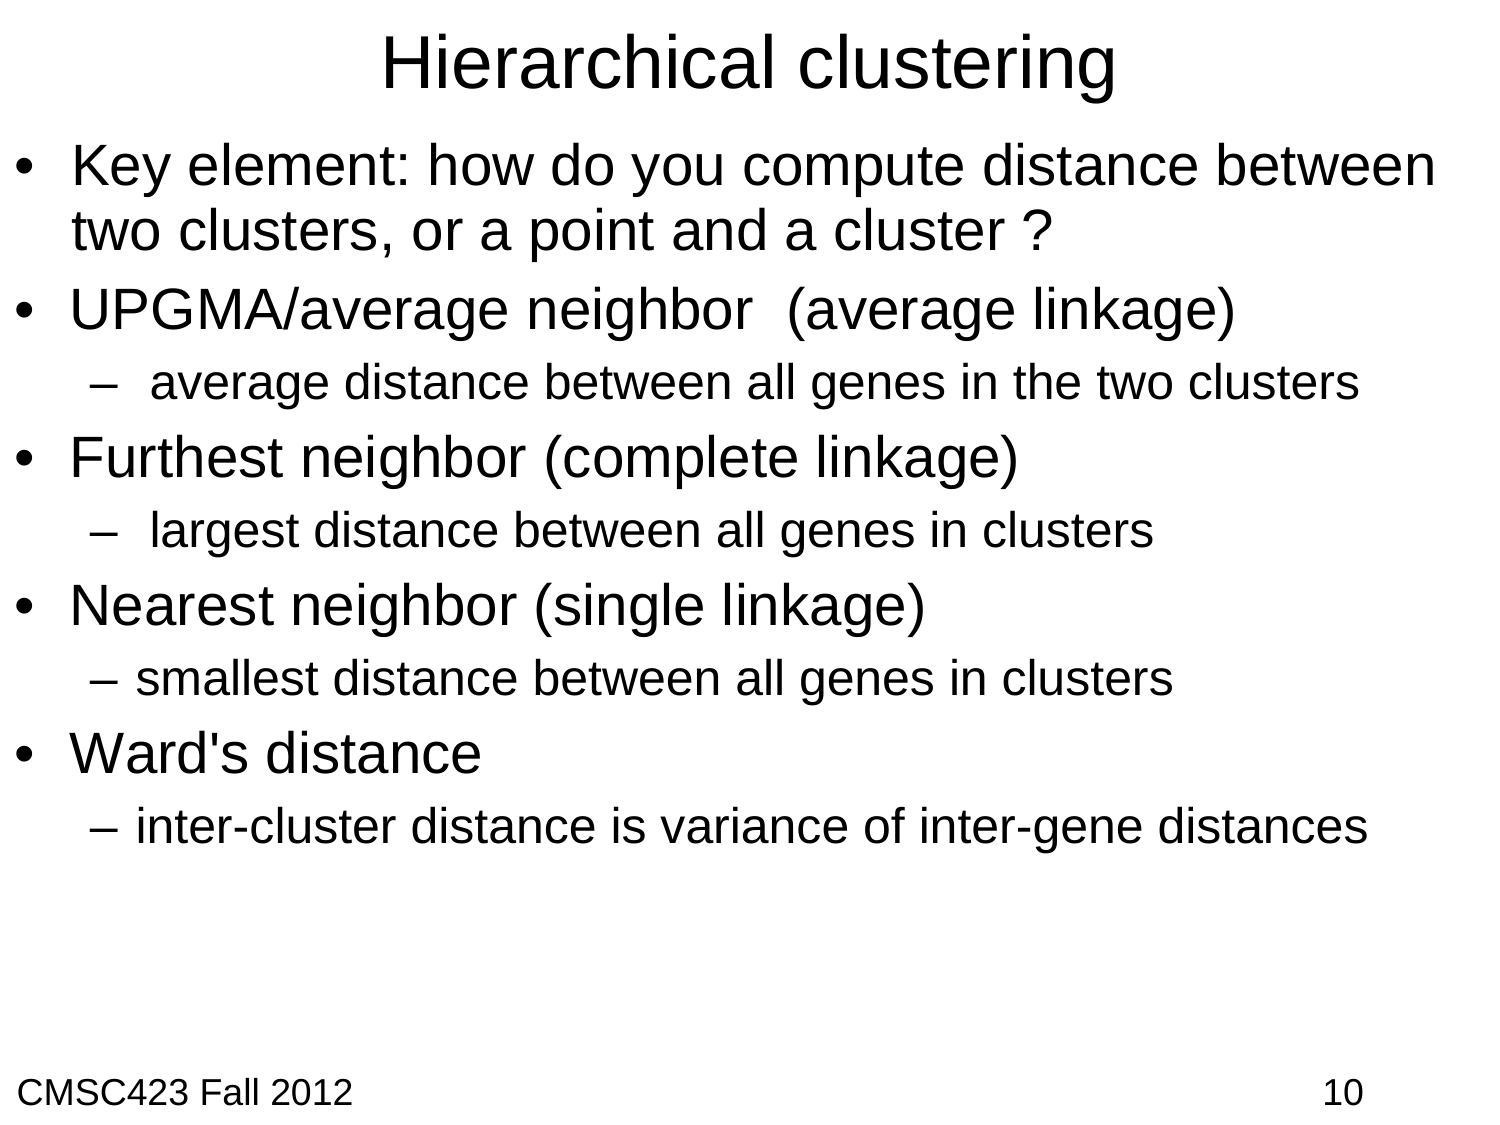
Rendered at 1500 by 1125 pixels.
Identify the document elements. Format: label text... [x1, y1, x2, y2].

list Key element: how do you compute distance between two clusters, or a point and a cluster ? UPGMA/average neighbor (average linkage) average distance between all genes in the two clusters Furthest neighbor (complete linkage) largest distance between all genes in clusters Nearest neighbor (single linkage) smallest distance between all genes in clusters Ward's distance inter-cluster distance is variance of inter-gene distances [0, 124, 1500, 1125]
title Hierarchical clustering [0, 12, 1500, 113]
